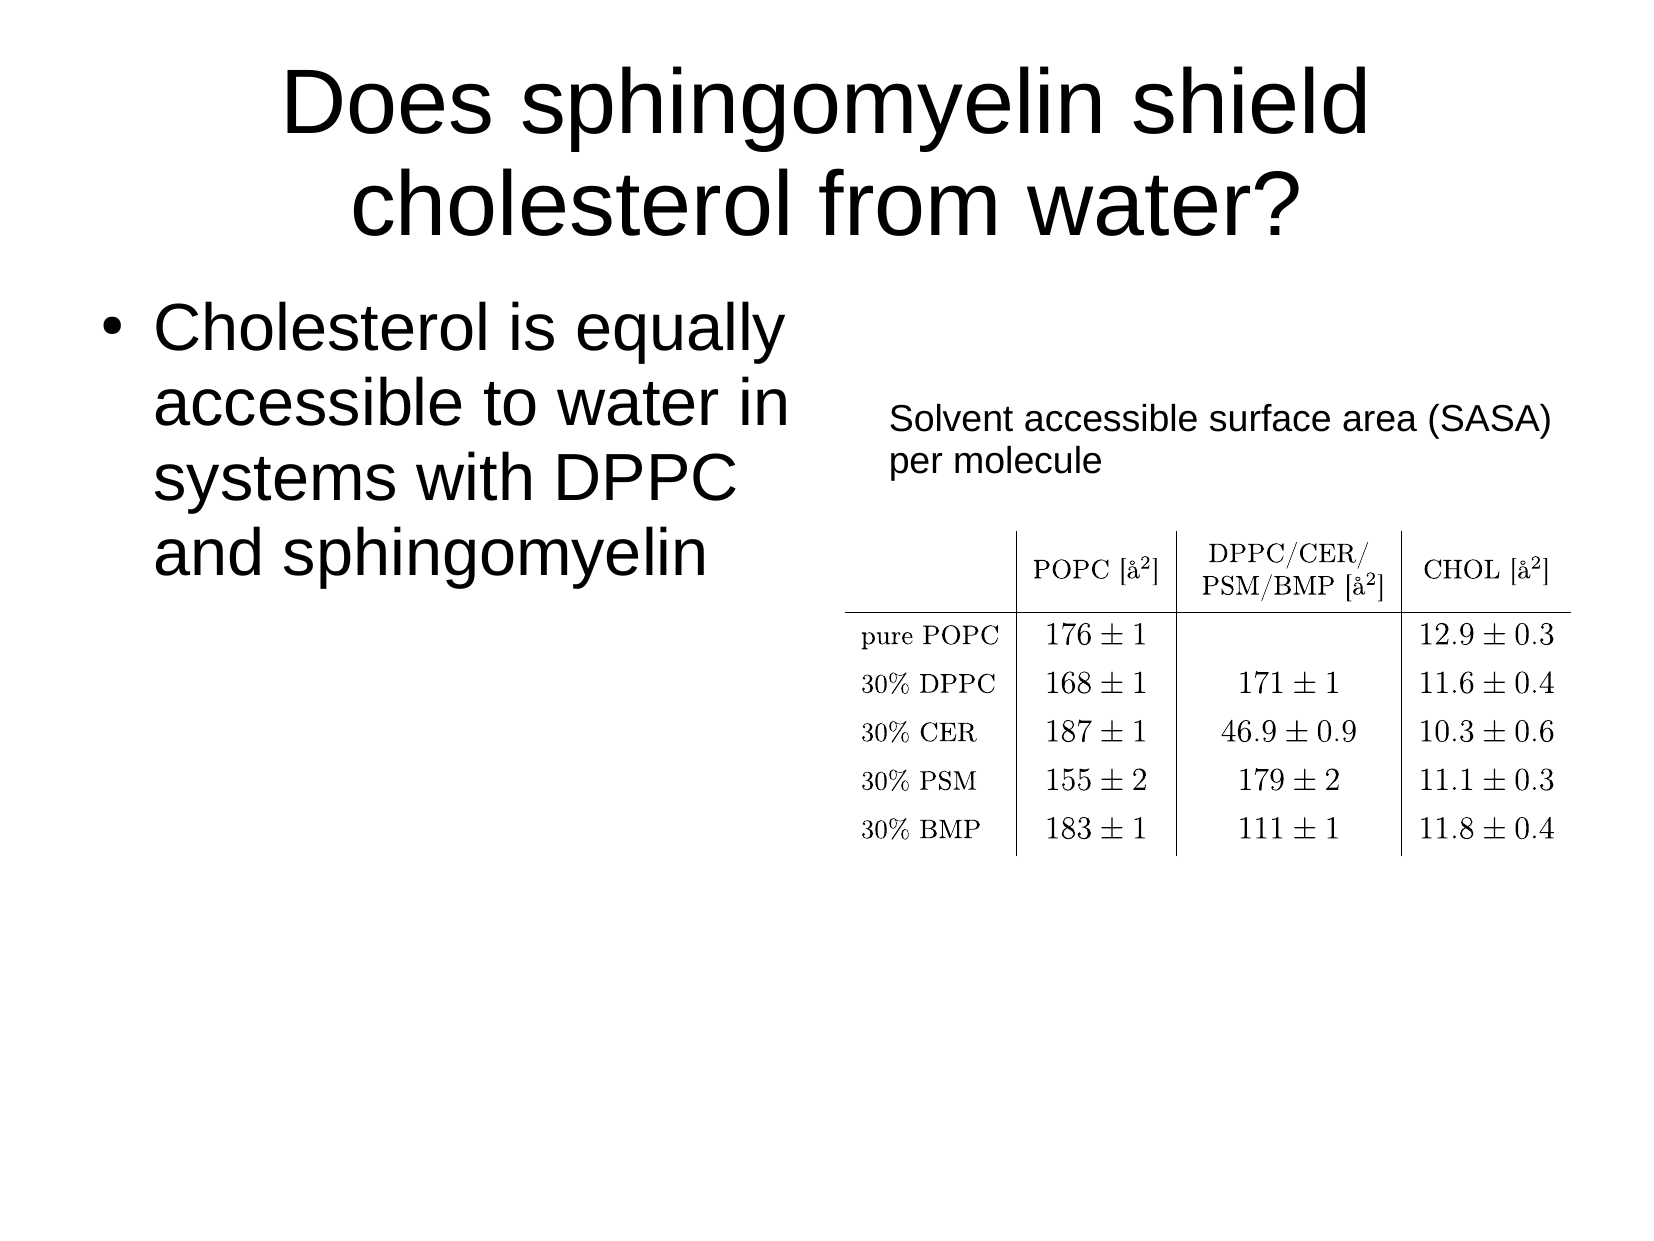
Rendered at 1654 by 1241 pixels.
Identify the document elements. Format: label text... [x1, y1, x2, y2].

title Does sphingomyelin shield cholesterol from water? [82, 49, 1571, 257]
list Cholesterol is equally accessible to water in systems with DPPC and sphingomyelin [82, 290, 809, 1010]
text_box Solvent accessible surface area (SASA) per molecule [874, 389, 1571, 504]
picture [844, 531, 1571, 857]
